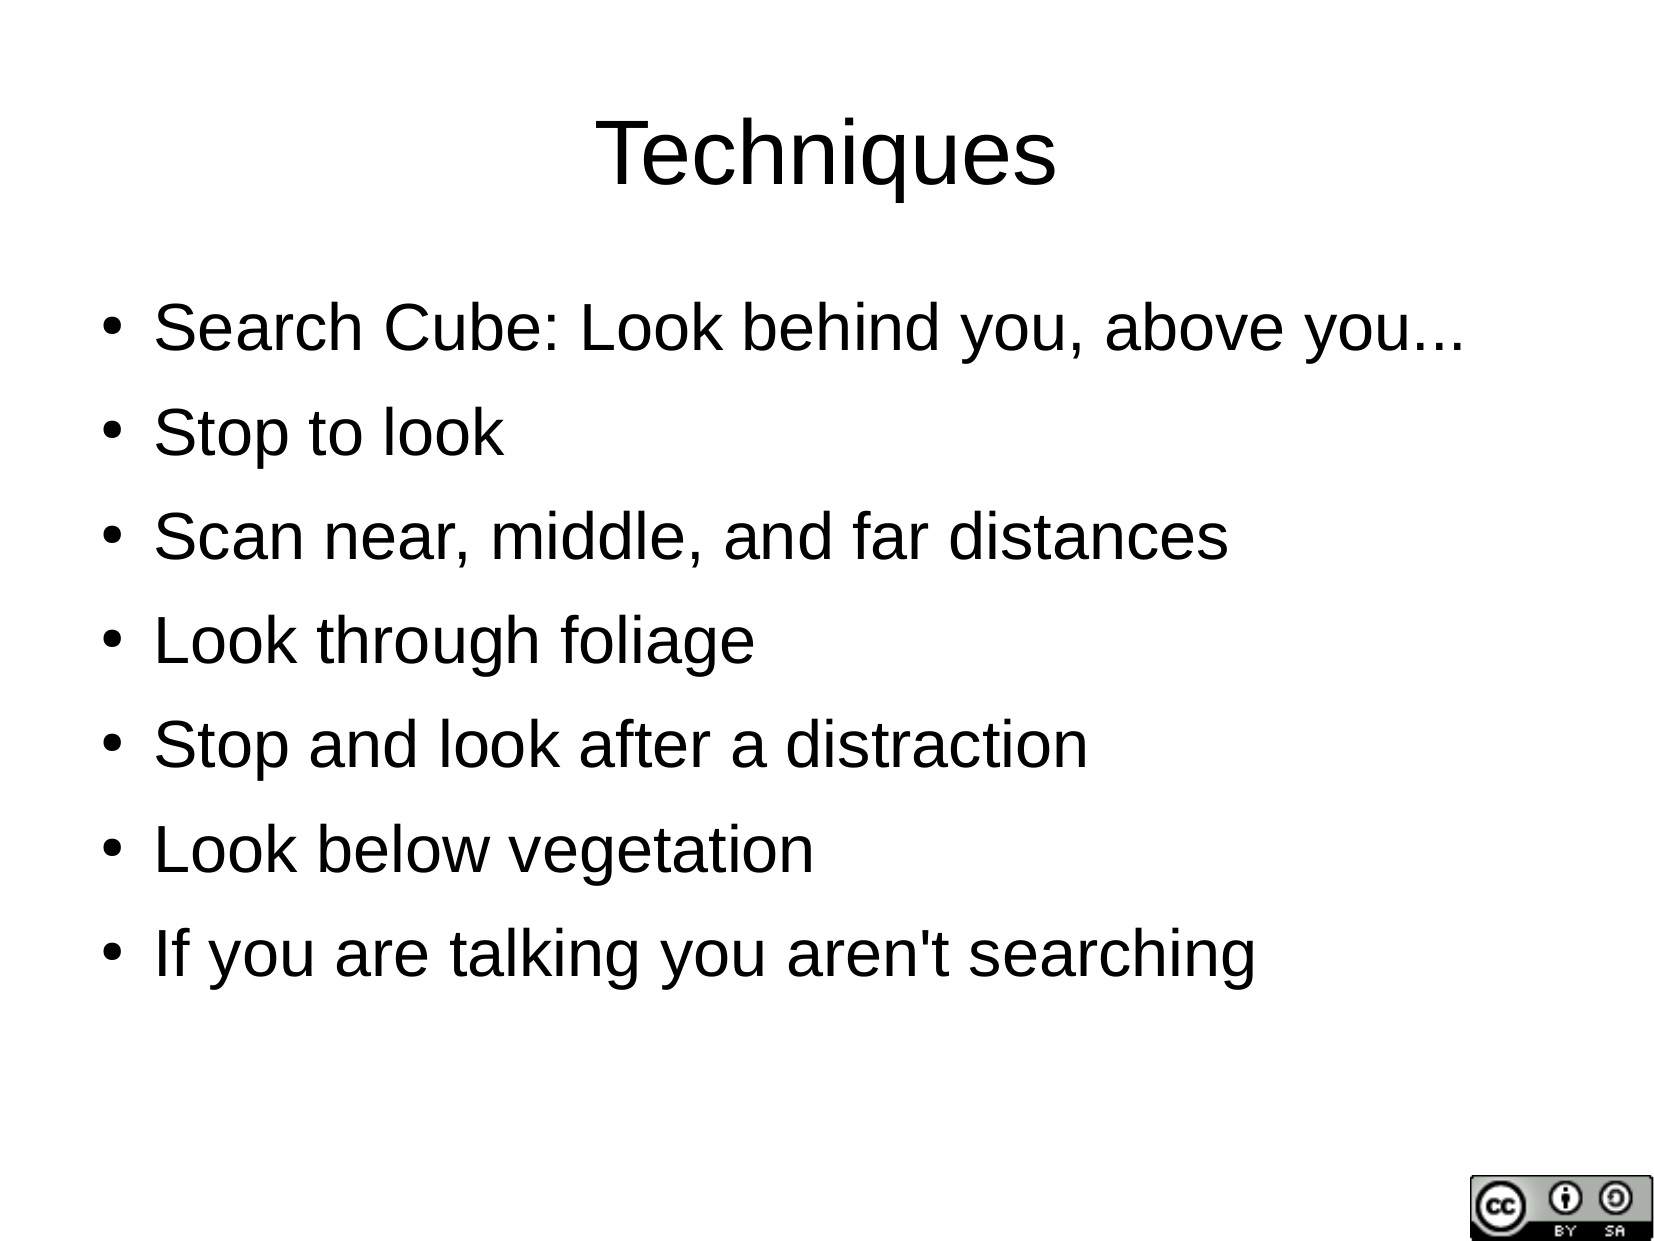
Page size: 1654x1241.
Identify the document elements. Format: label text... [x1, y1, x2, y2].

picture [1470, 1175, 1654, 1241]
title Techniques [82, 49, 1571, 257]
list Search Cube: Look behind you, above you... Stop to look Scan near, middle, and far distances Look through foliage Stop and look after a distraction Look below vegetation If you are talking you aren't searching [82, 290, 1571, 1010]
